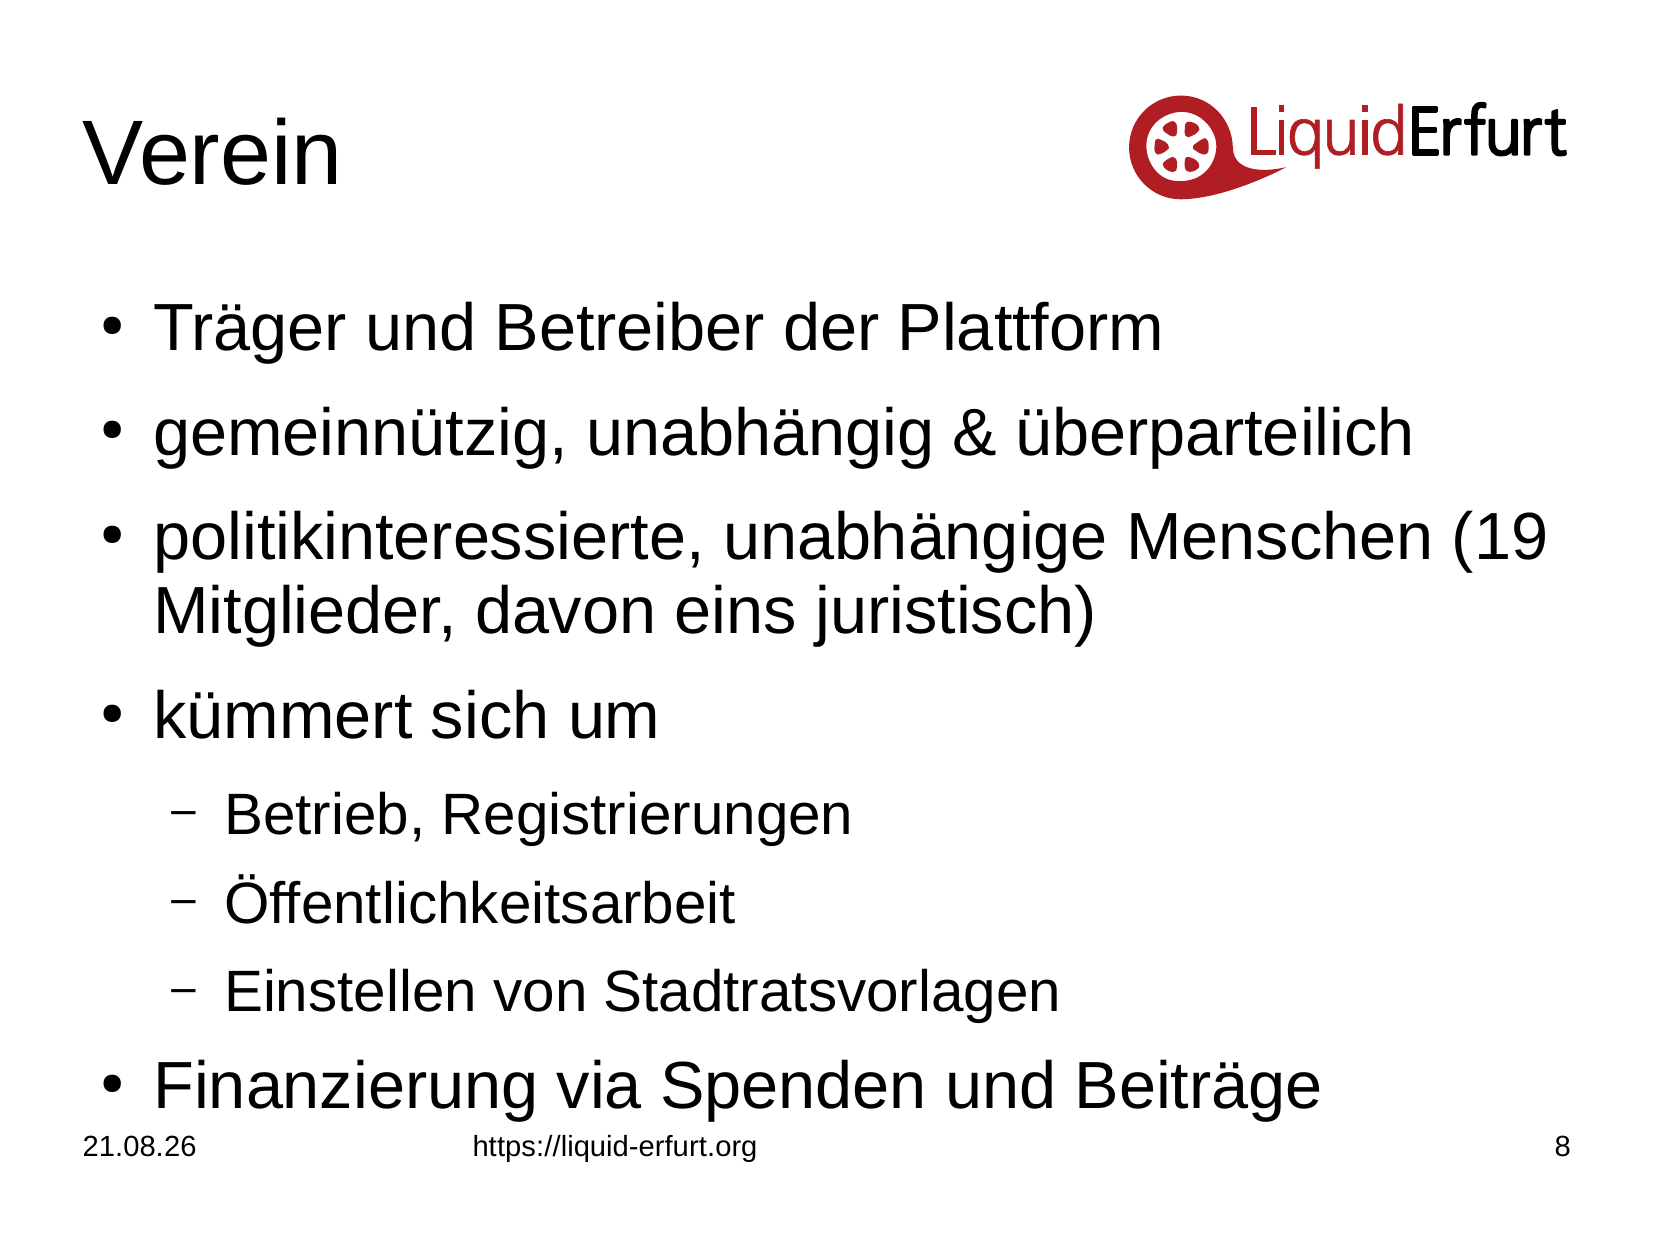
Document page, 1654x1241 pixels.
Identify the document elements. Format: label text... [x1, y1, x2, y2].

list Träger und Betreiber der Plattform gemeinnützig, unabhängig & überparteilich politikinteressierte, unabhängige Menschen (19 Mitglieder, davon eins juristisch) kümmert sich um Betrieb, Registrierungen Öffentlichkeitsarbeit Einstellen von Stadtratsvorlagen Finanzierung via Spenden und Beiträge [82, 290, 1571, 1122]
title Verein [82, 49, 1571, 257]
